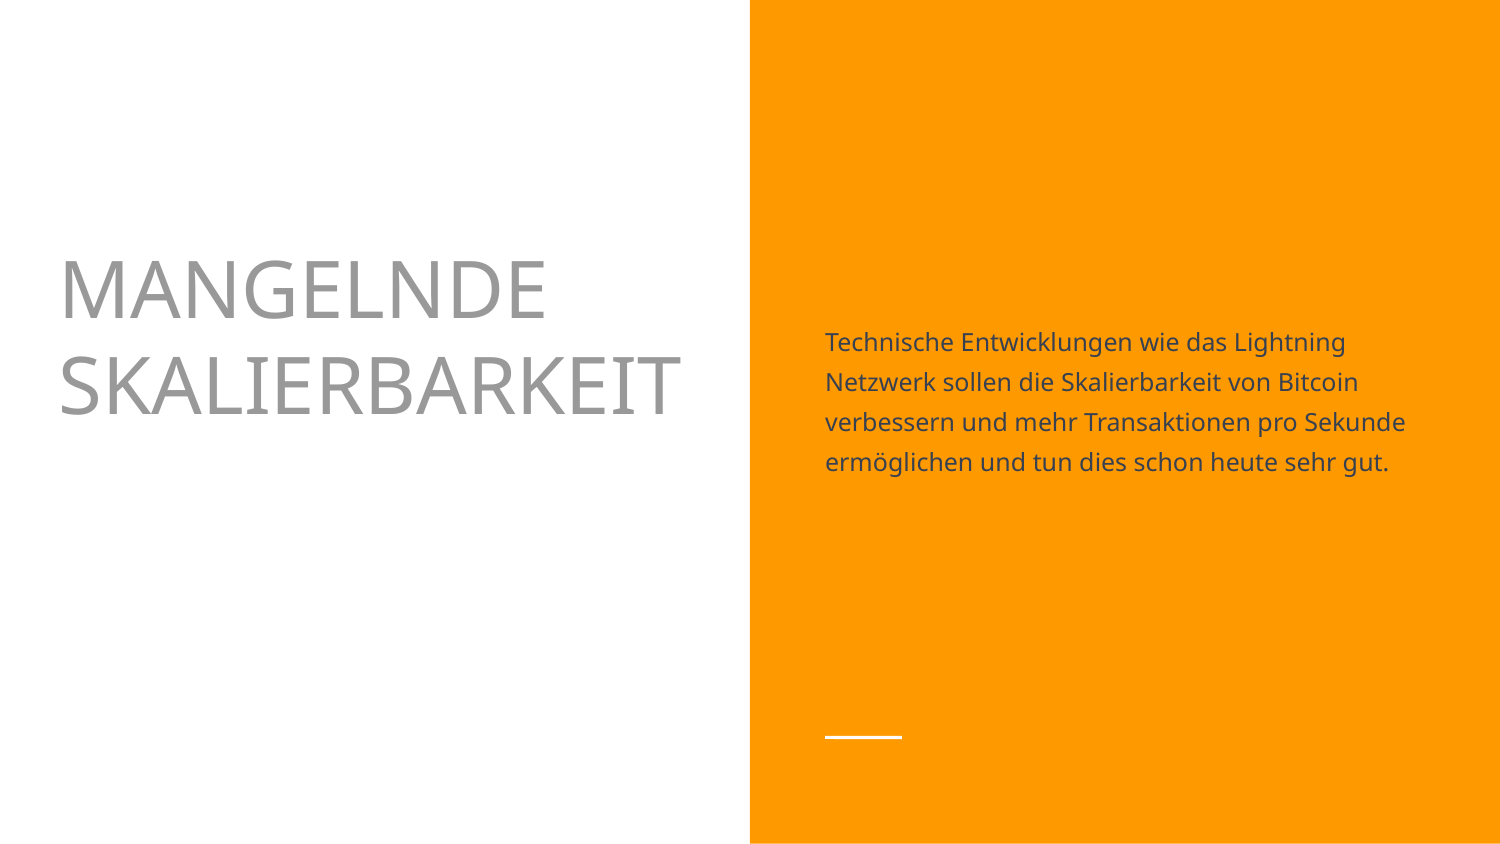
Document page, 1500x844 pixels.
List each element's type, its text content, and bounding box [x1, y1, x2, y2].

title MANGELNDE SKALIERBARKEIT [43, 152, 708, 446]
list Technische Entwicklungen wie das Lightning Netzwerk sollen die Skalierbarkeit von Bitcoin verbessern und mehr Transaktionen pro Sekunde ermöglichen und tun dies schon heute sehr gut. [810, 118, 1440, 725]
